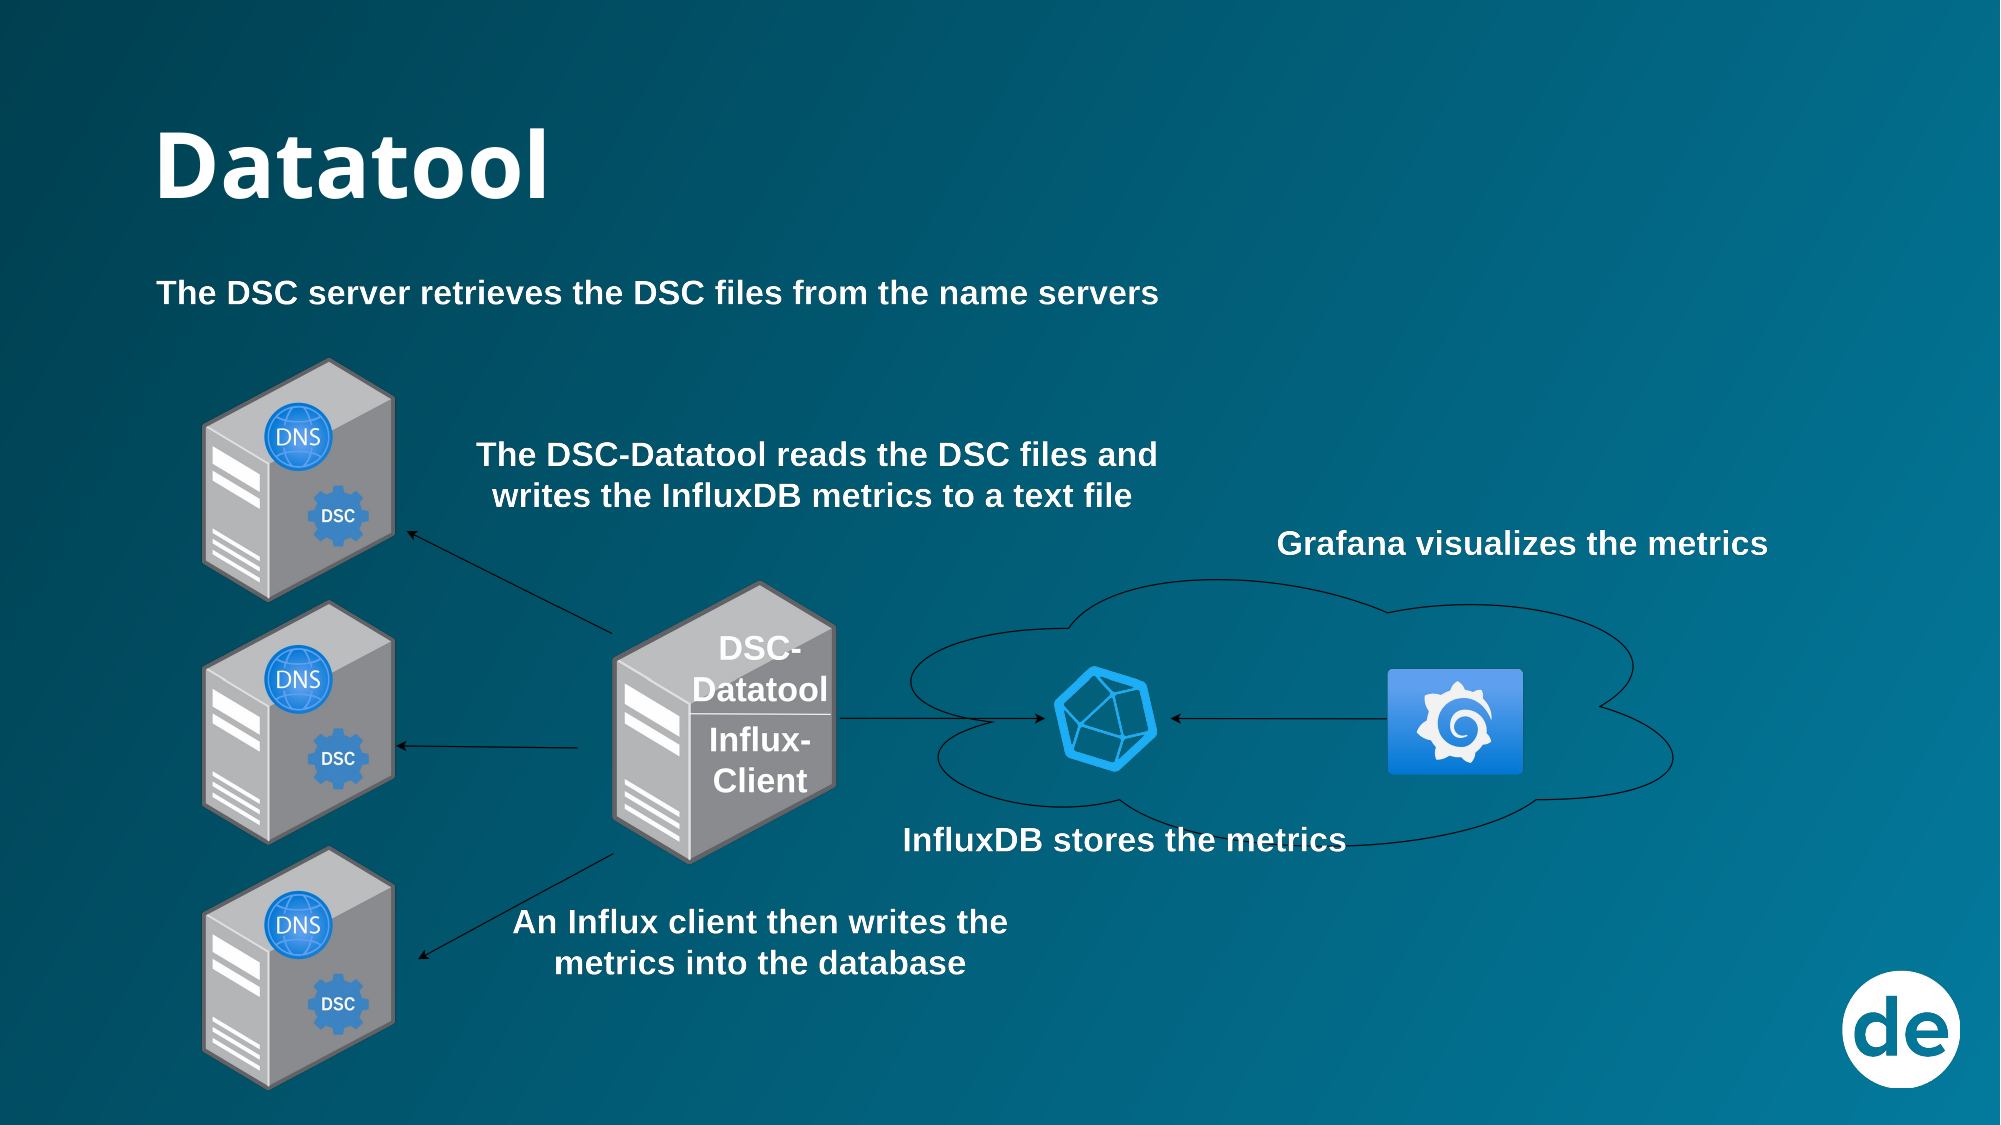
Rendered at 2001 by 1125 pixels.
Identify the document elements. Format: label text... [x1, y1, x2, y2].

picture [1245, 834, 1253, 851]
picture [574, 957, 582, 974]
picture [1601, 531, 1606, 554]
picture [1561, 537, 1575, 555]
picture [1073, 830, 1082, 851]
picture [875, 490, 880, 506]
picture [840, 442, 845, 465]
picture [891, 950, 907, 974]
picture [781, 909, 786, 933]
picture [635, 489, 650, 507]
picture [507, 287, 523, 304]
picture [1021, 829, 1041, 851]
picture [546, 287, 561, 304]
picture [1014, 485, 1023, 507]
picture [506, 448, 515, 465]
picture [664, 484, 668, 506]
picture [847, 287, 856, 304]
picture [820, 489, 829, 506]
picture [1711, 537, 1720, 554]
picture [916, 489, 931, 507]
picture [943, 485, 953, 507]
picture [687, 448, 704, 466]
picture [1072, 448, 1086, 466]
picture [180, 280, 185, 304]
picture [911, 916, 926, 933]
picture [253, 281, 272, 304]
picture [1228, 834, 1233, 851]
picture [897, 489, 911, 507]
picture [596, 443, 616, 466]
picture [1388, 669, 1522, 774]
picture [1091, 287, 1106, 304]
picture [1235, 834, 1244, 851]
picture [706, 483, 710, 506]
picture [349, 287, 354, 304]
picture [958, 912, 967, 933]
picture [991, 916, 1006, 933]
picture [888, 490, 892, 506]
picture [736, 490, 750, 506]
picture [380, 287, 395, 304]
picture [680, 489, 689, 506]
picture [549, 443, 569, 466]
picture [899, 912, 908, 933]
picture [573, 283, 583, 304]
picture [542, 485, 552, 507]
picture [787, 916, 796, 933]
picture [1348, 537, 1366, 555]
picture [1276, 830, 1285, 851]
picture [988, 287, 997, 304]
picture [747, 912, 756, 933]
picture [871, 957, 887, 974]
picture [1150, 442, 1155, 465]
picture [934, 827, 944, 851]
picture [862, 485, 871, 507]
picture [1119, 448, 1135, 465]
picture [1055, 667, 1156, 771]
picture [891, 916, 895, 933]
picture [734, 916, 743, 933]
picture [844, 489, 859, 507]
picture [1166, 830, 1175, 851]
picture [779, 449, 784, 466]
picture [660, 281, 678, 304]
picture [1119, 834, 1134, 851]
picture [792, 448, 807, 466]
picture [810, 448, 827, 466]
picture [310, 287, 325, 304]
picture [563, 957, 572, 974]
picture [1302, 834, 1306, 851]
picture [766, 287, 781, 304]
picture [755, 484, 775, 506]
picture [747, 287, 762, 304]
picture [857, 287, 866, 304]
picture [1110, 287, 1125, 304]
picture [851, 448, 865, 466]
picture [1107, 834, 1116, 851]
picture [1130, 287, 1139, 304]
picture [1306, 537, 1315, 554]
picture [921, 834, 930, 851]
picture [1541, 537, 1556, 555]
picture [729, 957, 746, 974]
picture [986, 489, 1003, 507]
picture [792, 957, 807, 974]
picture [1337, 531, 1346, 554]
picture [1679, 537, 1695, 555]
picture [768, 912, 777, 933]
picture [715, 490, 731, 507]
picture [555, 489, 570, 507]
picture [1733, 537, 1747, 555]
picture [819, 287, 836, 304]
picture [1437, 537, 1441, 554]
picture [998, 287, 1007, 304]
picture [1179, 827, 1194, 851]
picture [615, 483, 620, 506]
picture [1063, 485, 1073, 507]
picture [1607, 537, 1616, 554]
picture [982, 287, 987, 304]
picture [329, 287, 344, 304]
picture [841, 957, 857, 974]
picture [202, 359, 395, 601]
picture [878, 444, 887, 466]
picture [1052, 448, 1067, 466]
picture [708, 916, 723, 933]
picture [1515, 537, 1519, 554]
picture [520, 448, 535, 466]
picture [1043, 442, 1047, 465]
picture [942, 287, 947, 304]
picture [760, 442, 764, 465]
picture [1021, 442, 1030, 465]
picture [956, 489, 973, 507]
picture [1476, 537, 1481, 554]
picture [202, 601, 395, 844]
picture [1026, 489, 1041, 507]
picture [827, 916, 836, 933]
picture [1099, 448, 1116, 466]
picture [683, 281, 703, 304]
picture [699, 916, 703, 933]
picture [621, 489, 630, 506]
picture [1084, 483, 1094, 506]
picture [948, 287, 957, 304]
picture [820, 950, 836, 974]
picture [911, 448, 926, 466]
picture [1079, 287, 1084, 304]
picture [1279, 532, 1300, 555]
picture [968, 834, 972, 851]
picture [1199, 834, 1214, 851]
picture [693, 483, 702, 506]
picture [1466, 537, 1475, 555]
picture [1289, 834, 1298, 851]
picture [716, 280, 725, 304]
picture [931, 957, 945, 974]
picture [698, 957, 703, 974]
picture [612, 909, 616, 933]
picture [915, 834, 920, 851]
picture [905, 829, 909, 851]
picture [633, 443, 653, 466]
picture [814, 490, 819, 506]
picture [631, 916, 636, 933]
picture [758, 953, 768, 974]
picture [587, 280, 592, 304]
picture [1486, 537, 1502, 555]
picture [361, 287, 376, 304]
picture [1417, 537, 1433, 554]
picture [202, 847, 395, 1089]
picture [717, 953, 726, 974]
picture [1389, 537, 1406, 555]
picture [1650, 537, 1654, 554]
picture [1330, 834, 1345, 851]
picture [879, 283, 888, 304]
picture [599, 909, 609, 933]
picture [1667, 537, 1675, 554]
picture [1258, 834, 1273, 851]
picture [500, 442, 504, 465]
picture [229, 282, 249, 304]
picture [940, 443, 960, 465]
picture [794, 280, 803, 304]
picture [157, 281, 176, 304]
picture [1055, 834, 1070, 851]
picture [1311, 834, 1326, 851]
picture [587, 957, 602, 974]
picture [1697, 533, 1707, 555]
picture [675, 444, 684, 466]
picture [276, 281, 296, 304]
picture [956, 834, 966, 851]
picture [621, 916, 630, 933]
picture [514, 911, 534, 933]
title Datatool [137, 59, 1569, 278]
picture [849, 916, 874, 933]
picture [728, 916, 733, 933]
picture [1116, 489, 1131, 507]
picture [1587, 533, 1597, 555]
picture [1724, 537, 1728, 554]
picture [605, 953, 614, 974]
picture [947, 827, 951, 851]
picture [780, 484, 800, 506]
picture [423, 287, 428, 304]
picture [1524, 537, 1537, 554]
picture [674, 490, 679, 506]
picture [1143, 287, 1157, 304]
picture [557, 957, 562, 974]
picture [718, 448, 734, 466]
picture [1011, 287, 1026, 304]
picture [1376, 537, 1384, 554]
picture [453, 283, 462, 304]
picture [593, 287, 602, 304]
picture [631, 957, 635, 974]
picture [642, 916, 656, 933]
picture [570, 911, 574, 933]
picture [772, 950, 777, 974]
picture [892, 280, 907, 304]
picture [949, 957, 965, 974]
picture [911, 957, 927, 974]
picture [546, 916, 555, 933]
picture [400, 287, 409, 304]
picture [435, 287, 450, 304]
picture [613, 581, 836, 864]
picture [988, 443, 1008, 466]
picture [1752, 537, 1766, 555]
picture [1040, 287, 1055, 304]
picture [704, 957, 713, 974]
picture [688, 957, 692, 974]
picture [830, 489, 839, 506]
picture [997, 829, 1017, 851]
picture [186, 287, 195, 304]
picture [586, 916, 595, 933]
picture [1447, 537, 1461, 555]
picture [488, 287, 503, 304]
picture [961, 287, 978, 304]
picture [830, 448, 839, 466]
picture [467, 287, 476, 304]
picture [738, 280, 742, 304]
picture [659, 957, 673, 974]
picture [965, 443, 983, 466]
picture [841, 287, 846, 304]
picture [1139, 448, 1149, 466]
picture [859, 953, 868, 974]
picture [738, 448, 755, 466]
picture [636, 282, 656, 304]
picture [807, 287, 812, 304]
picture [477, 443, 496, 465]
picture [575, 489, 589, 507]
picture [1046, 490, 1060, 506]
picture [640, 957, 654, 974]
picture [1139, 834, 1153, 851]
picture [821, 916, 826, 933]
picture [580, 916, 585, 933]
picture [778, 957, 787, 974]
picture [931, 916, 945, 933]
picture [618, 957, 627, 974]
picture [574, 443, 592, 466]
picture [200, 287, 215, 304]
picture [607, 287, 622, 304]
picture [521, 489, 531, 506]
picture [540, 916, 545, 933]
picture [971, 909, 986, 933]
picture [670, 916, 685, 933]
picture [878, 916, 887, 933]
picture [602, 485, 611, 507]
picture [526, 287, 541, 304]
picture [1318, 537, 1335, 555]
picture [656, 448, 673, 466]
picture [1107, 483, 1111, 506]
picture [1369, 537, 1374, 554]
picture [1085, 834, 1102, 851]
picture [493, 490, 517, 506]
picture [1657, 537, 1665, 554]
picture [1621, 537, 1636, 555]
picture [801, 916, 816, 933]
picture [912, 287, 927, 304]
picture [1059, 287, 1074, 304]
picture [705, 444, 714, 466]
picture [977, 834, 992, 851]
picture [891, 442, 906, 465]
